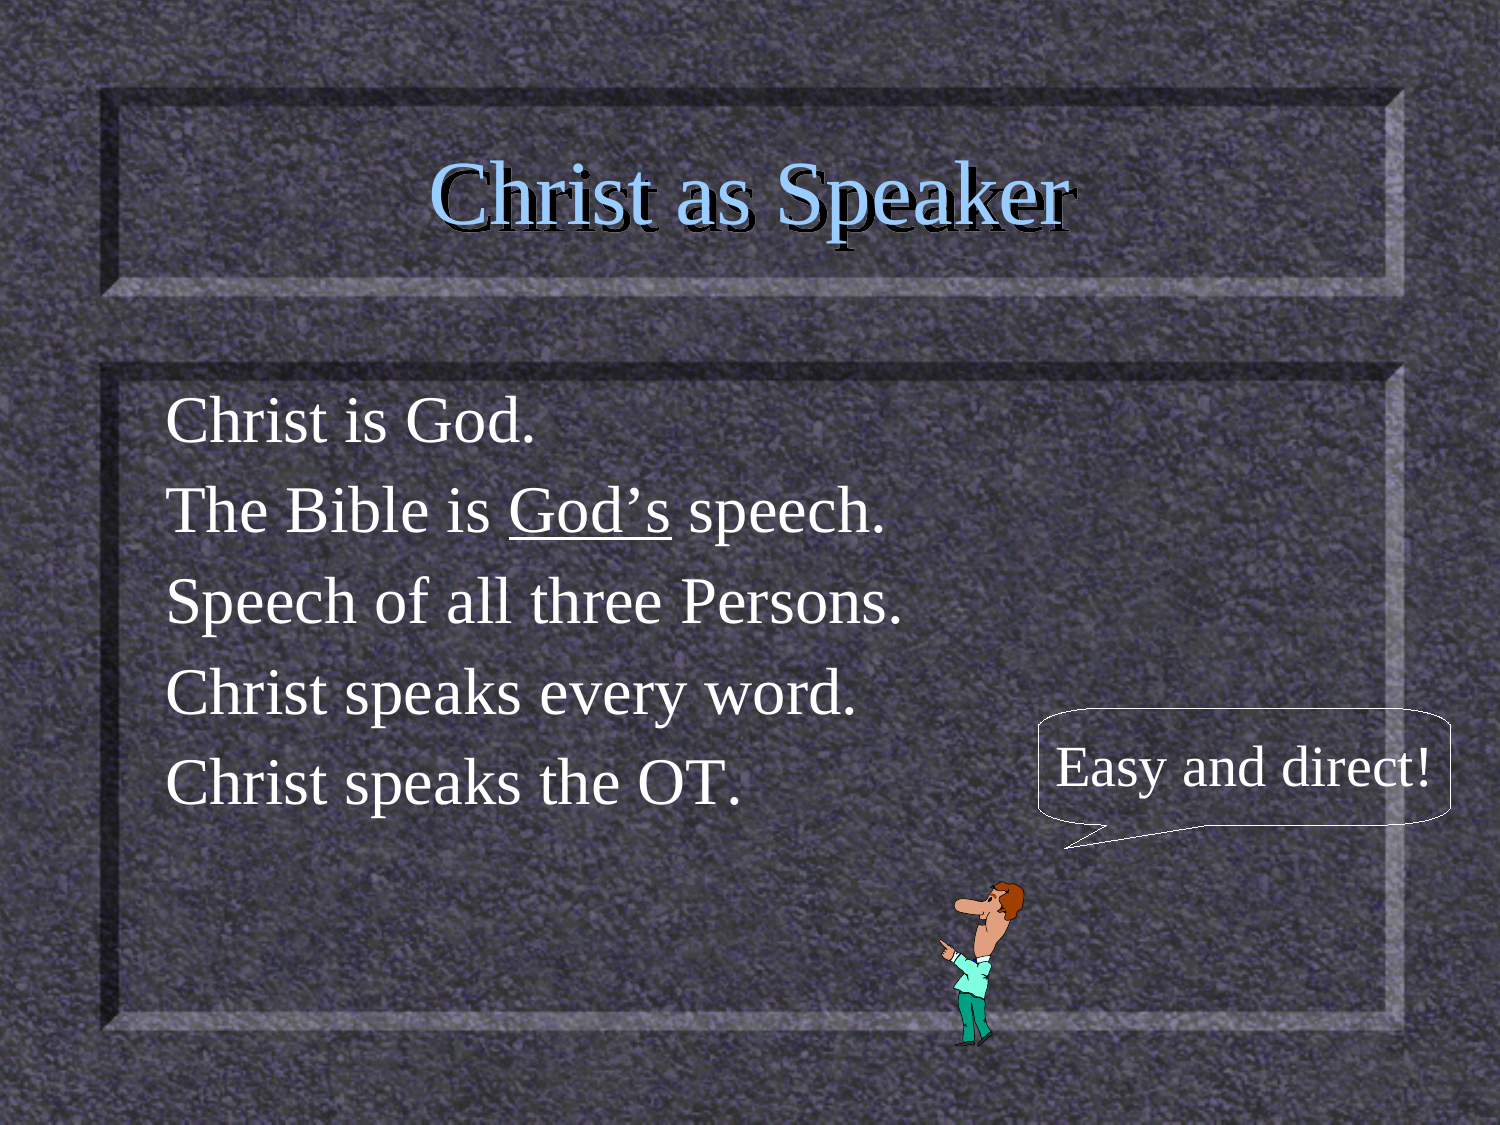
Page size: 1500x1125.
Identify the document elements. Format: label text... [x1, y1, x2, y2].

text_box Easy and direct! [1038, 708, 1451, 849]
chart [938, 881, 1025, 1047]
picture [0, 0, 1500, 1125]
title Christ as Speaker [150, 135, 1351, 253]
list Christ is God. The Bible is God’s speech. Speech of all three Persons. Christ speaks every word. Christ speaks the OT. [149, 374, 1375, 1000]
